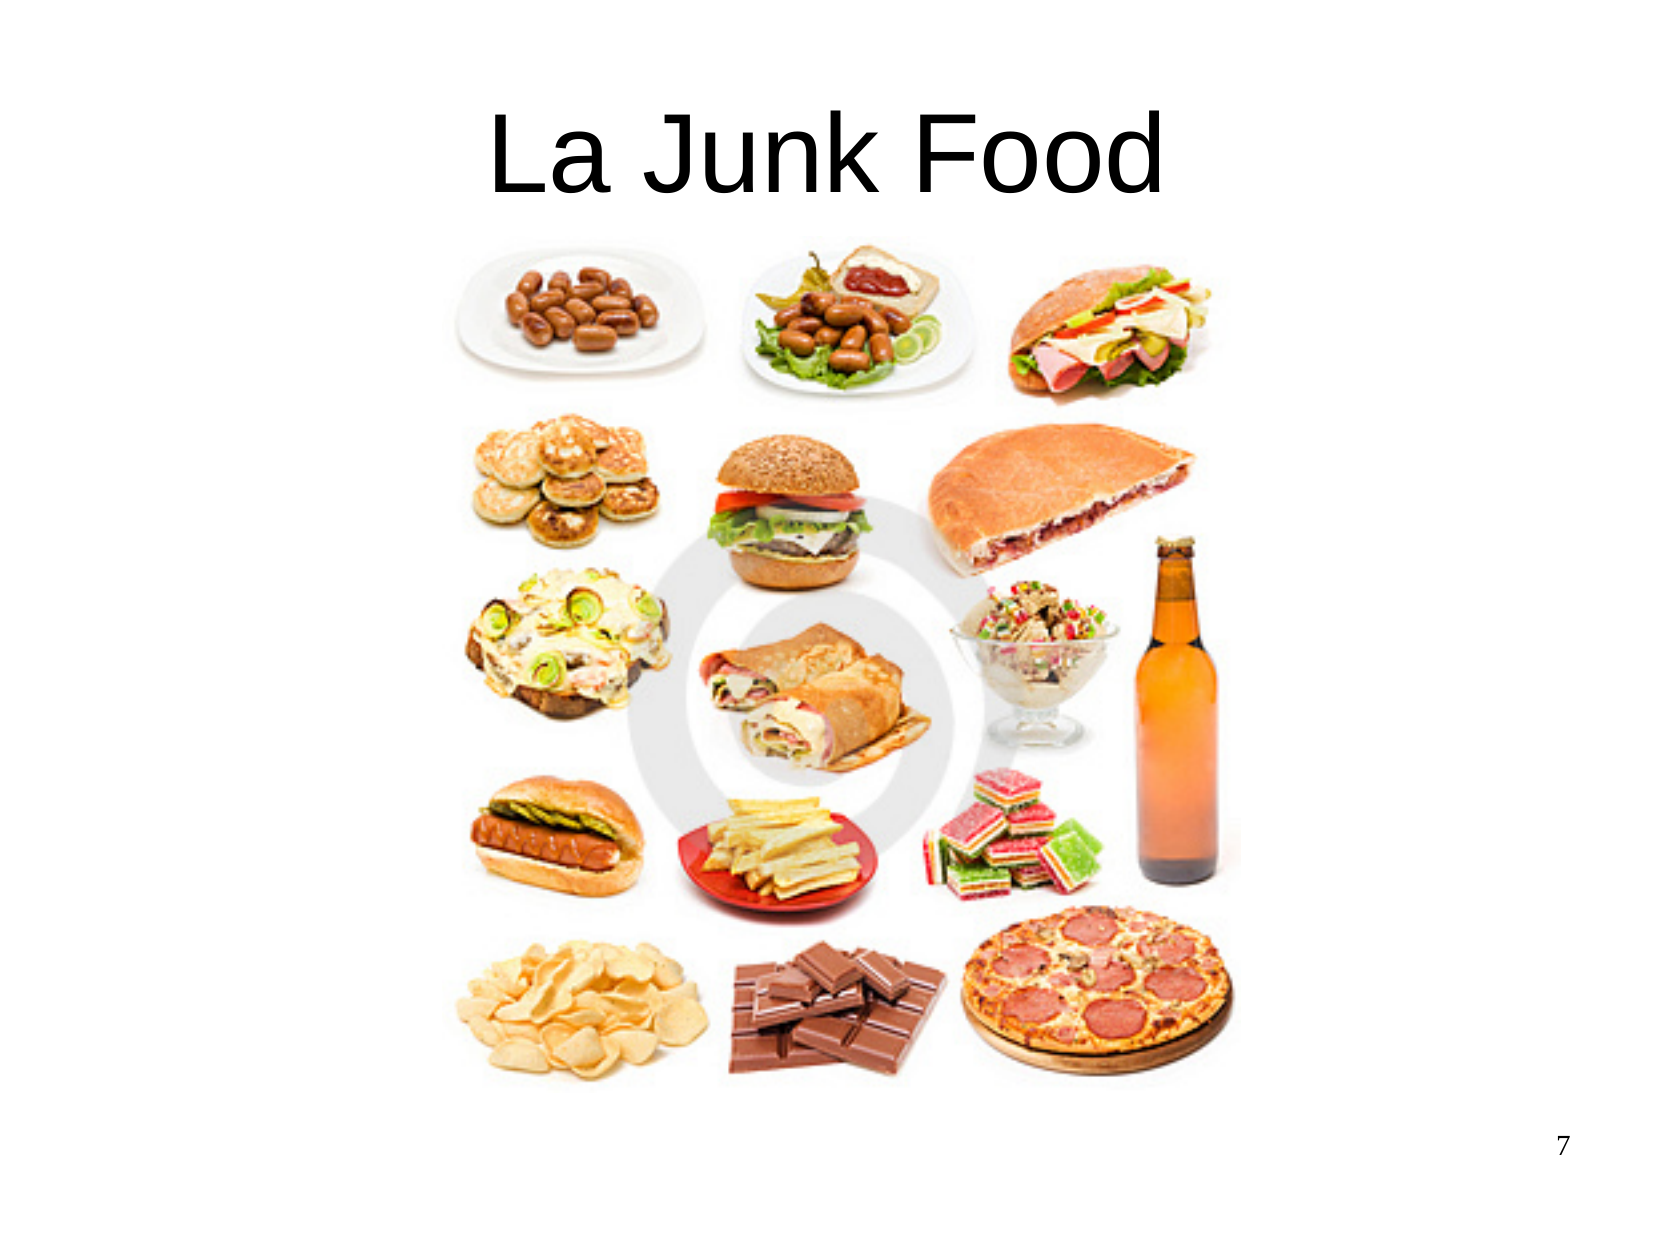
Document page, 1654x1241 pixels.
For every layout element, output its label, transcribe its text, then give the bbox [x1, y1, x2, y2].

title La Junk Food [82, 49, 1571, 257]
picture [442, 236, 1241, 1093]
